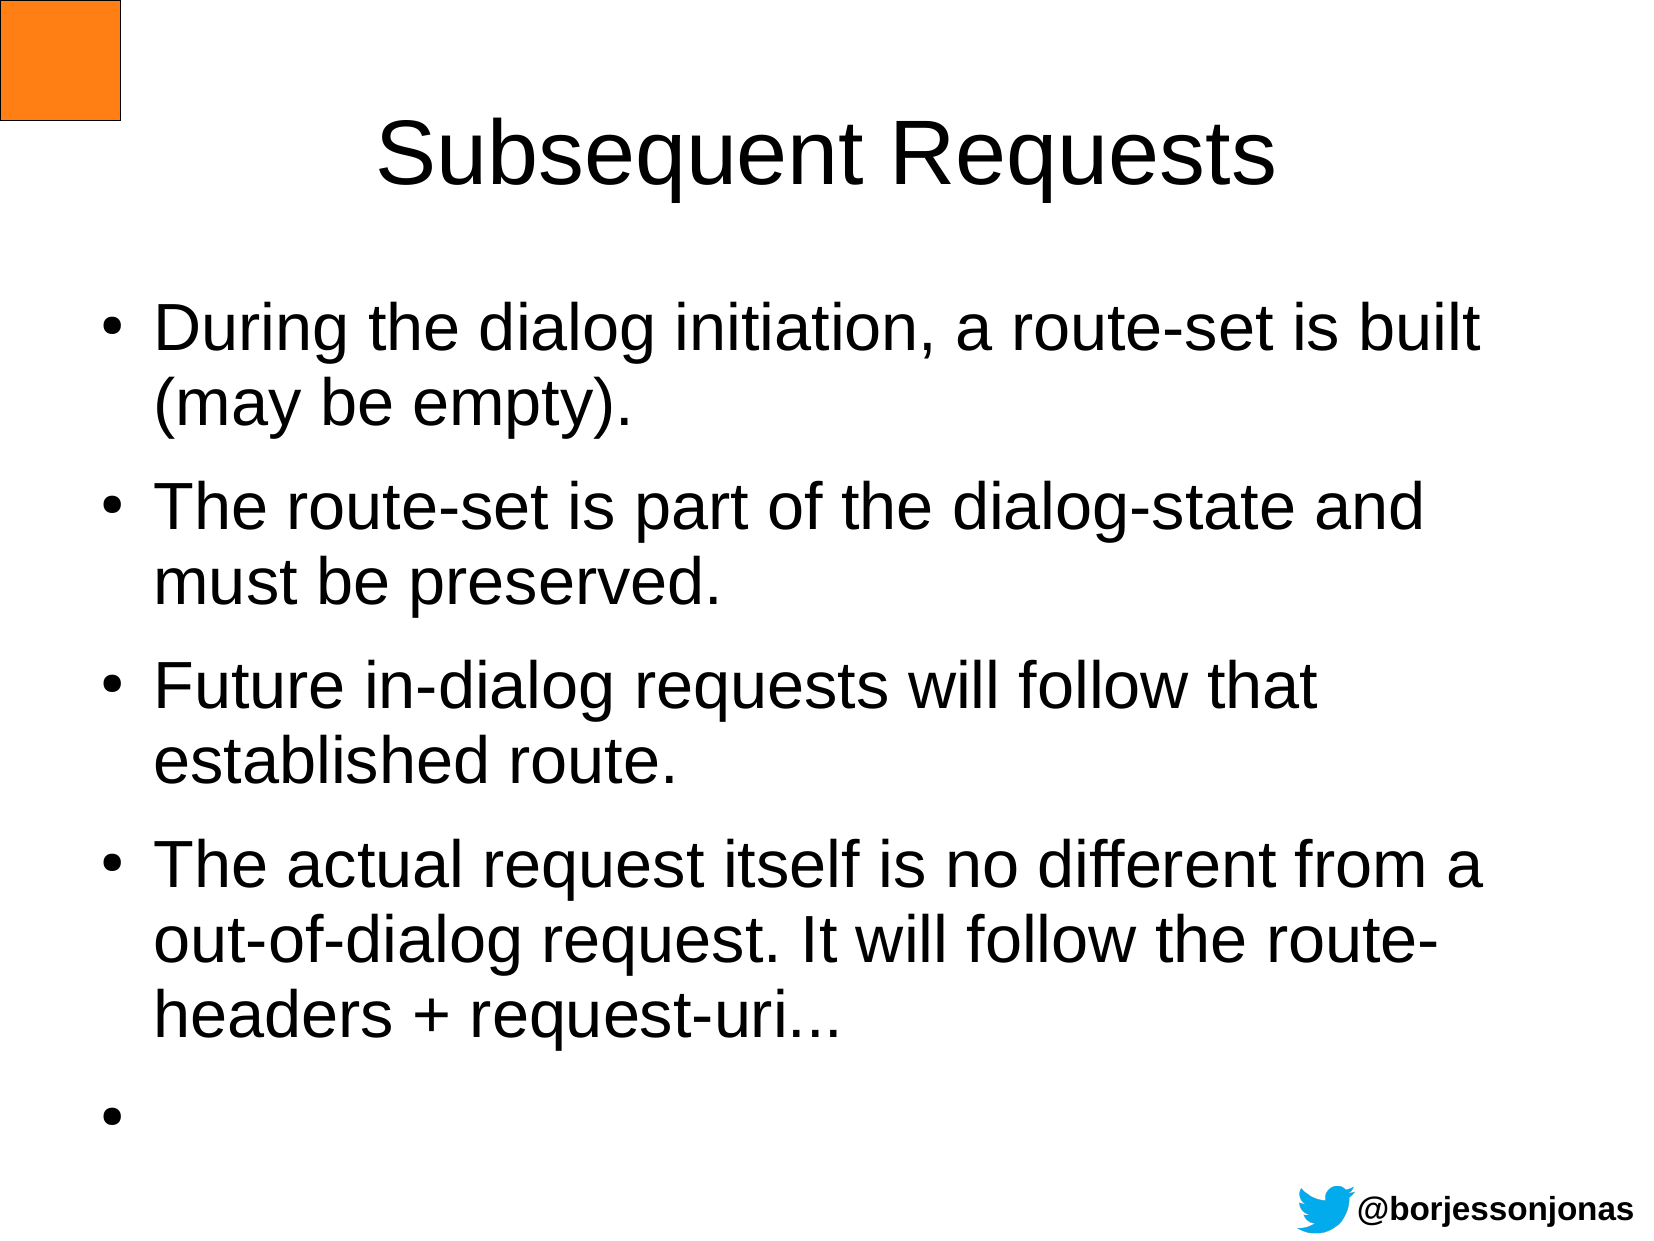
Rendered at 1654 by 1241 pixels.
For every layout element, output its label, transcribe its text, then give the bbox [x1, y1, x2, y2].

title Subsequent Requests [82, 49, 1571, 257]
list During the dialog initiation, a route-set is built (may be empty). The route-set is part of the dialog-state and must be preserved. Future in-dialog requests will follow that established route. The actual request itself is no different from a out-of-dialog request. It will follow the route-headers + request-uri... [82, 290, 1571, 1109]
picture [1277, 1160, 1375, 1241]
